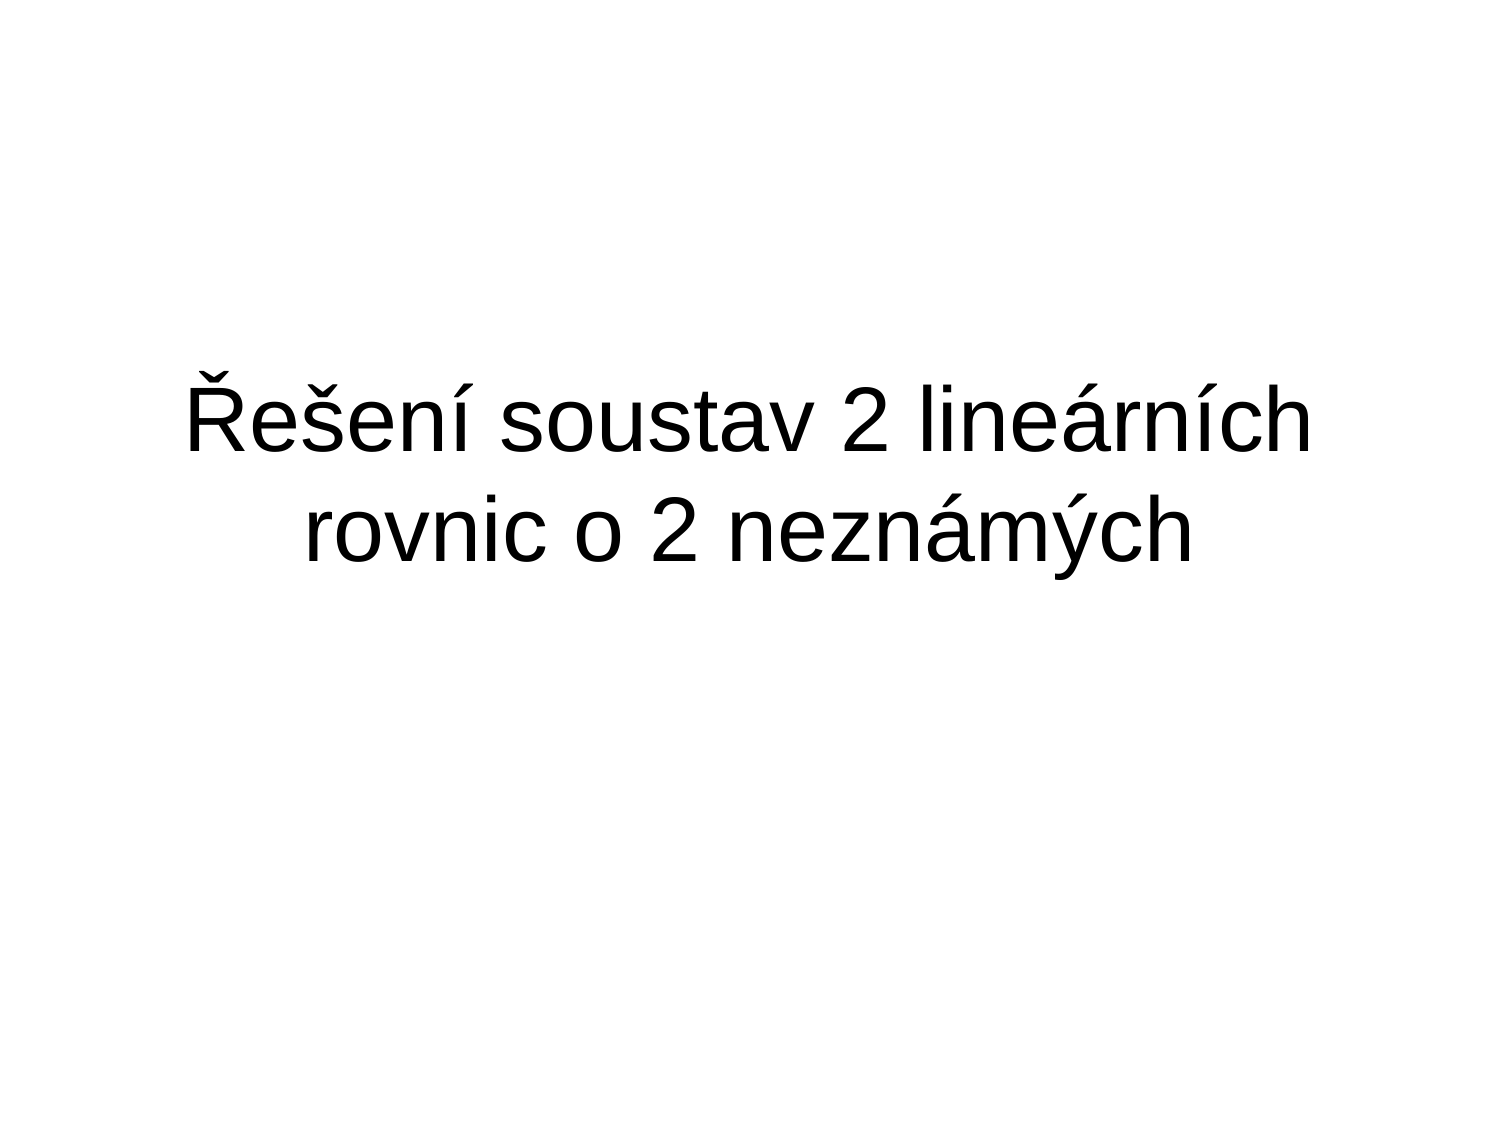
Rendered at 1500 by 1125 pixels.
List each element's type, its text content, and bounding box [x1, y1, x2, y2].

title Řešení soustav 2 lineárních rovnic o 2 neznámých [112, 349, 1388, 591]
